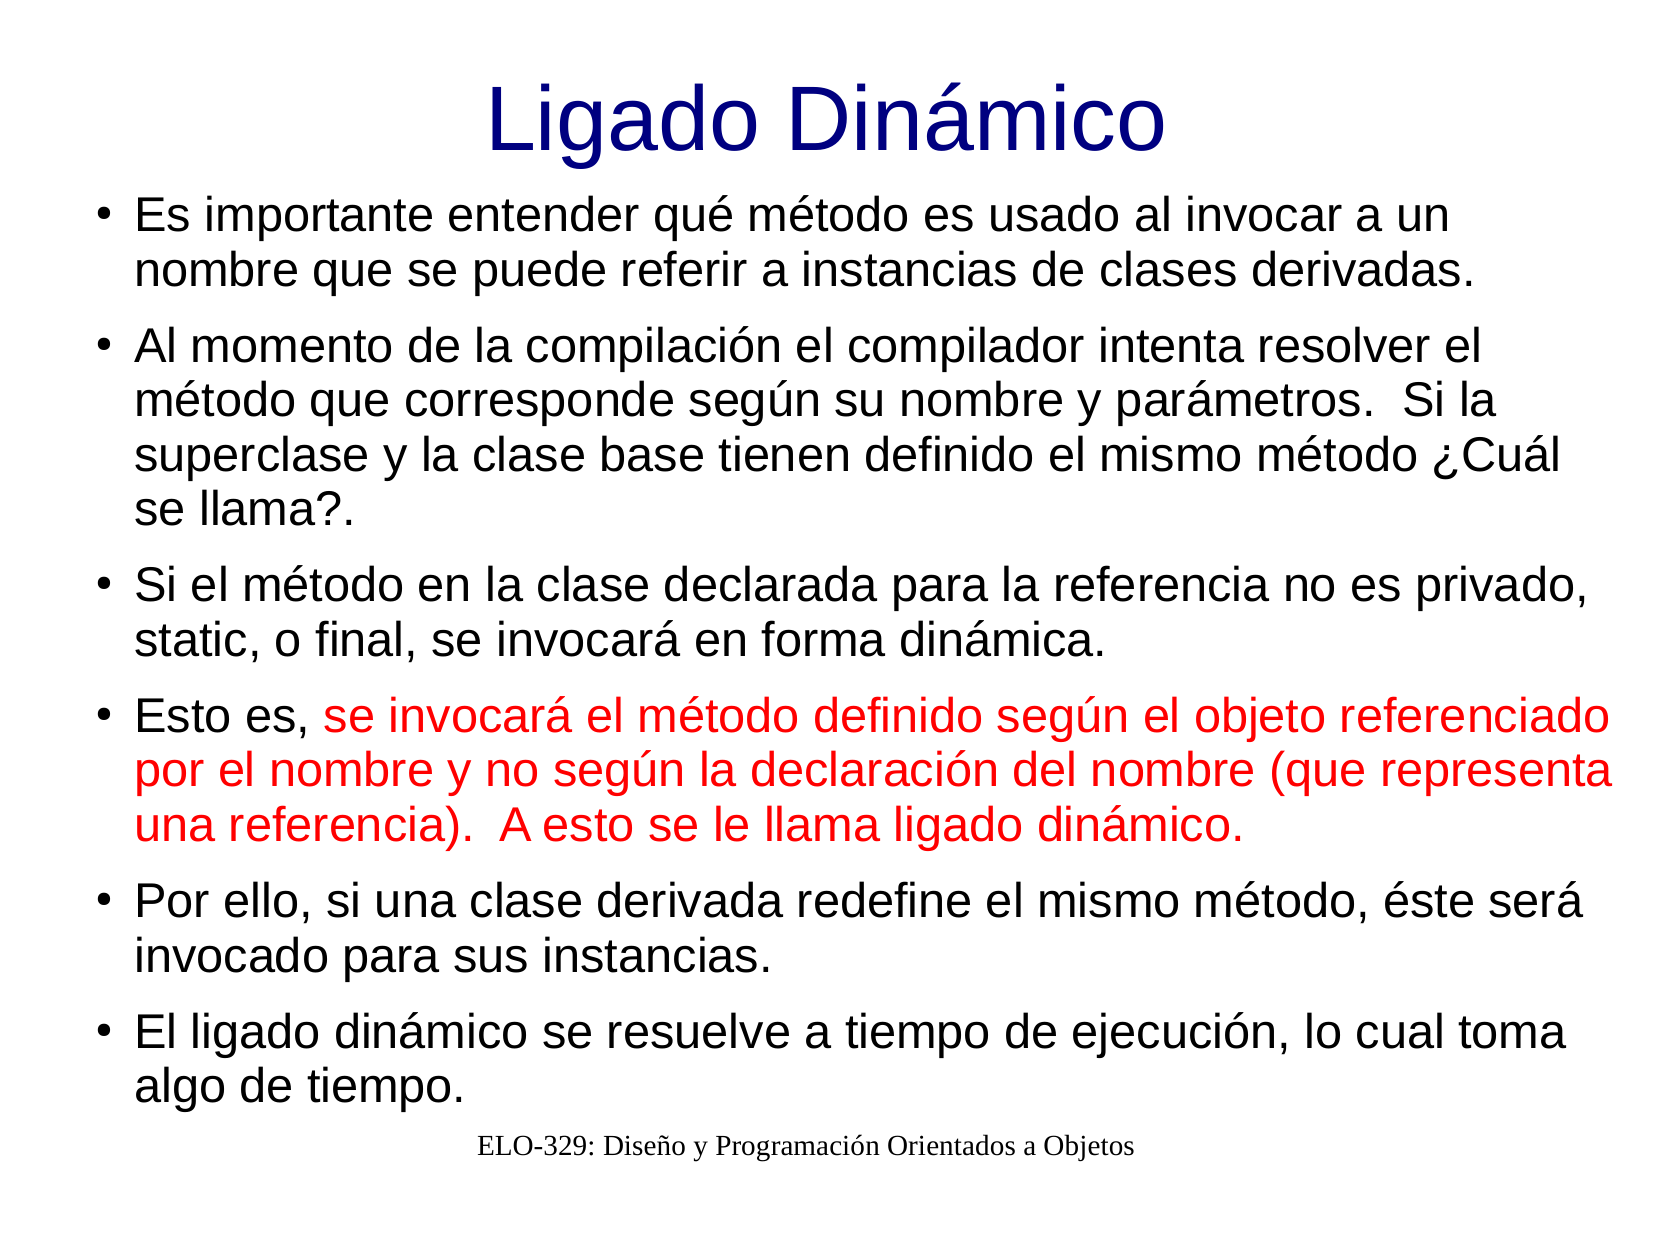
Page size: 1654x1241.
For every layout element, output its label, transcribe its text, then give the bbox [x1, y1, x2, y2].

title Ligado Dinámico [82, 49, 1571, 187]
list Es importante entender qué método es usado al invocar a un nombre que se puede referir a instancias de clases derivadas. Al momento de la compilación el compilador intenta resolver el método que corresponde según su nombre y parámetros. Si la superclase y la clase base tienen definido el mismo método ¿Cuál se llama?. Si el método en la clase declarada para la referencia no es privado, static, o final, se invocará en forma dinámica. Esto es, se invocará el método definido según el objeto referenciado por el nombre y no según la declaración del nombre (que representa una referencia). A esto se le llama ligado dinámico. Por ello, si una clase derivada redefine el mismo método, éste será invocado para sus instancias. El ligado dinámico se resuelve a tiempo de ejecución, lo cual toma algo de tiempo. [82, 187, 1613, 1163]
